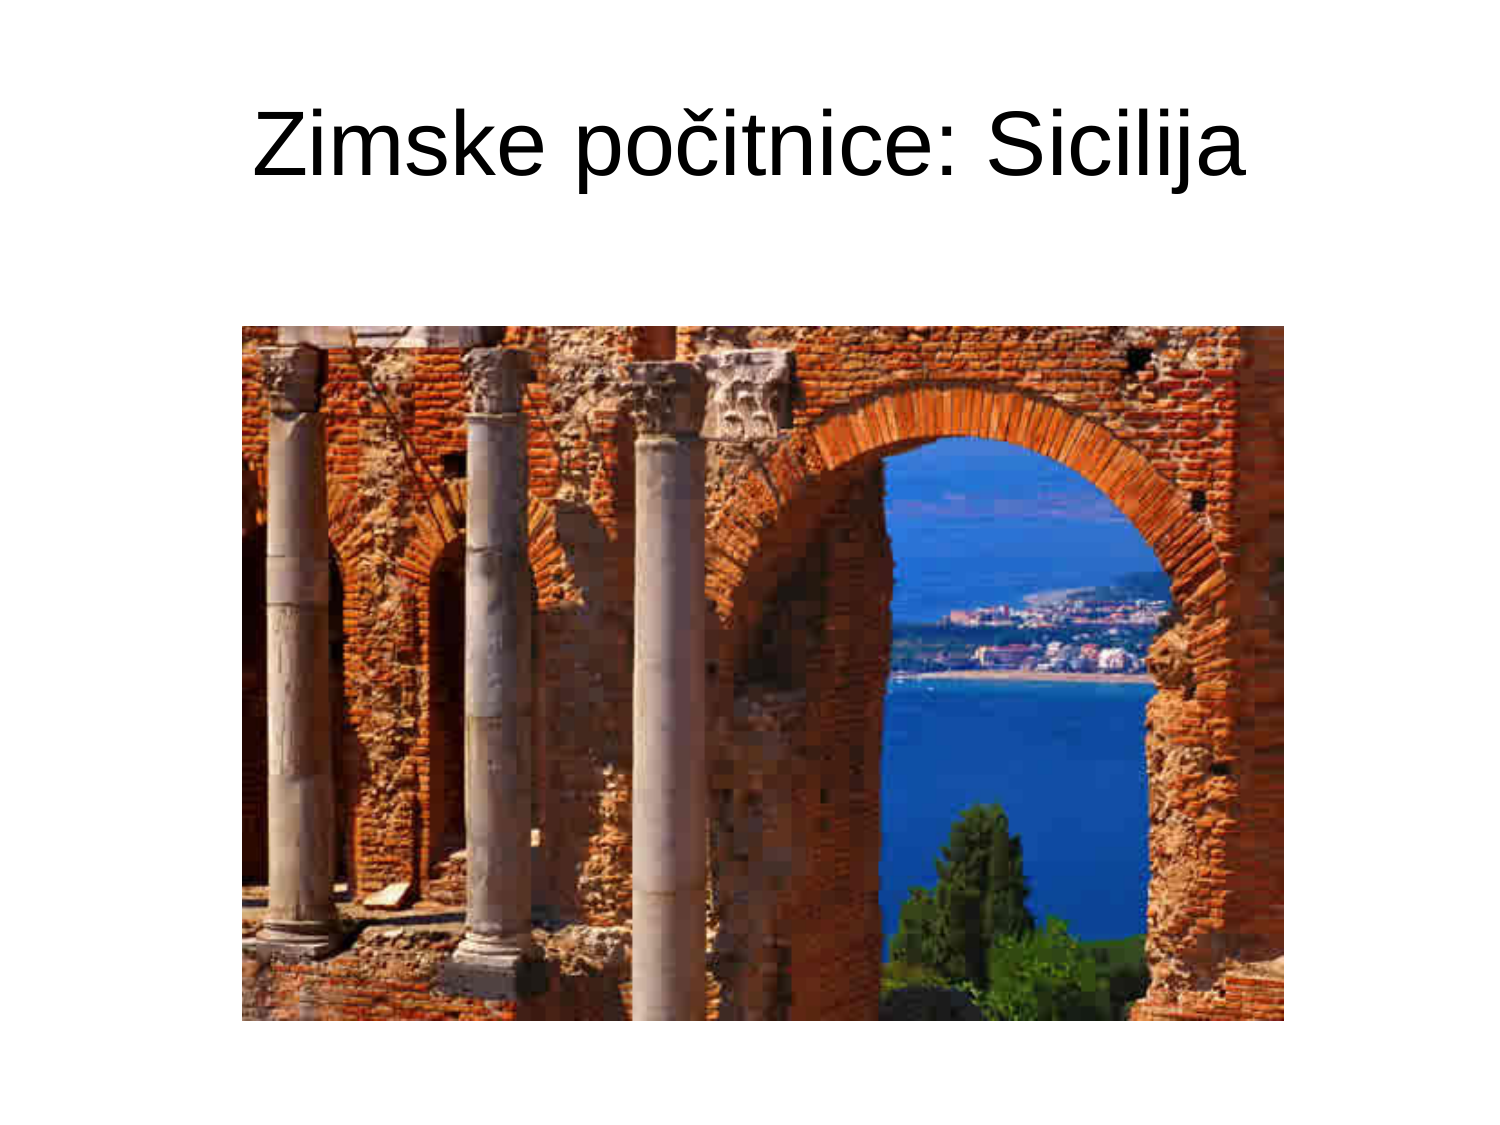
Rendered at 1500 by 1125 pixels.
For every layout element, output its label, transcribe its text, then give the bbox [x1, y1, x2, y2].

picture [242, 326, 1284, 1021]
title Zimske počitnice: Sicilija [75, 45, 1426, 233]
